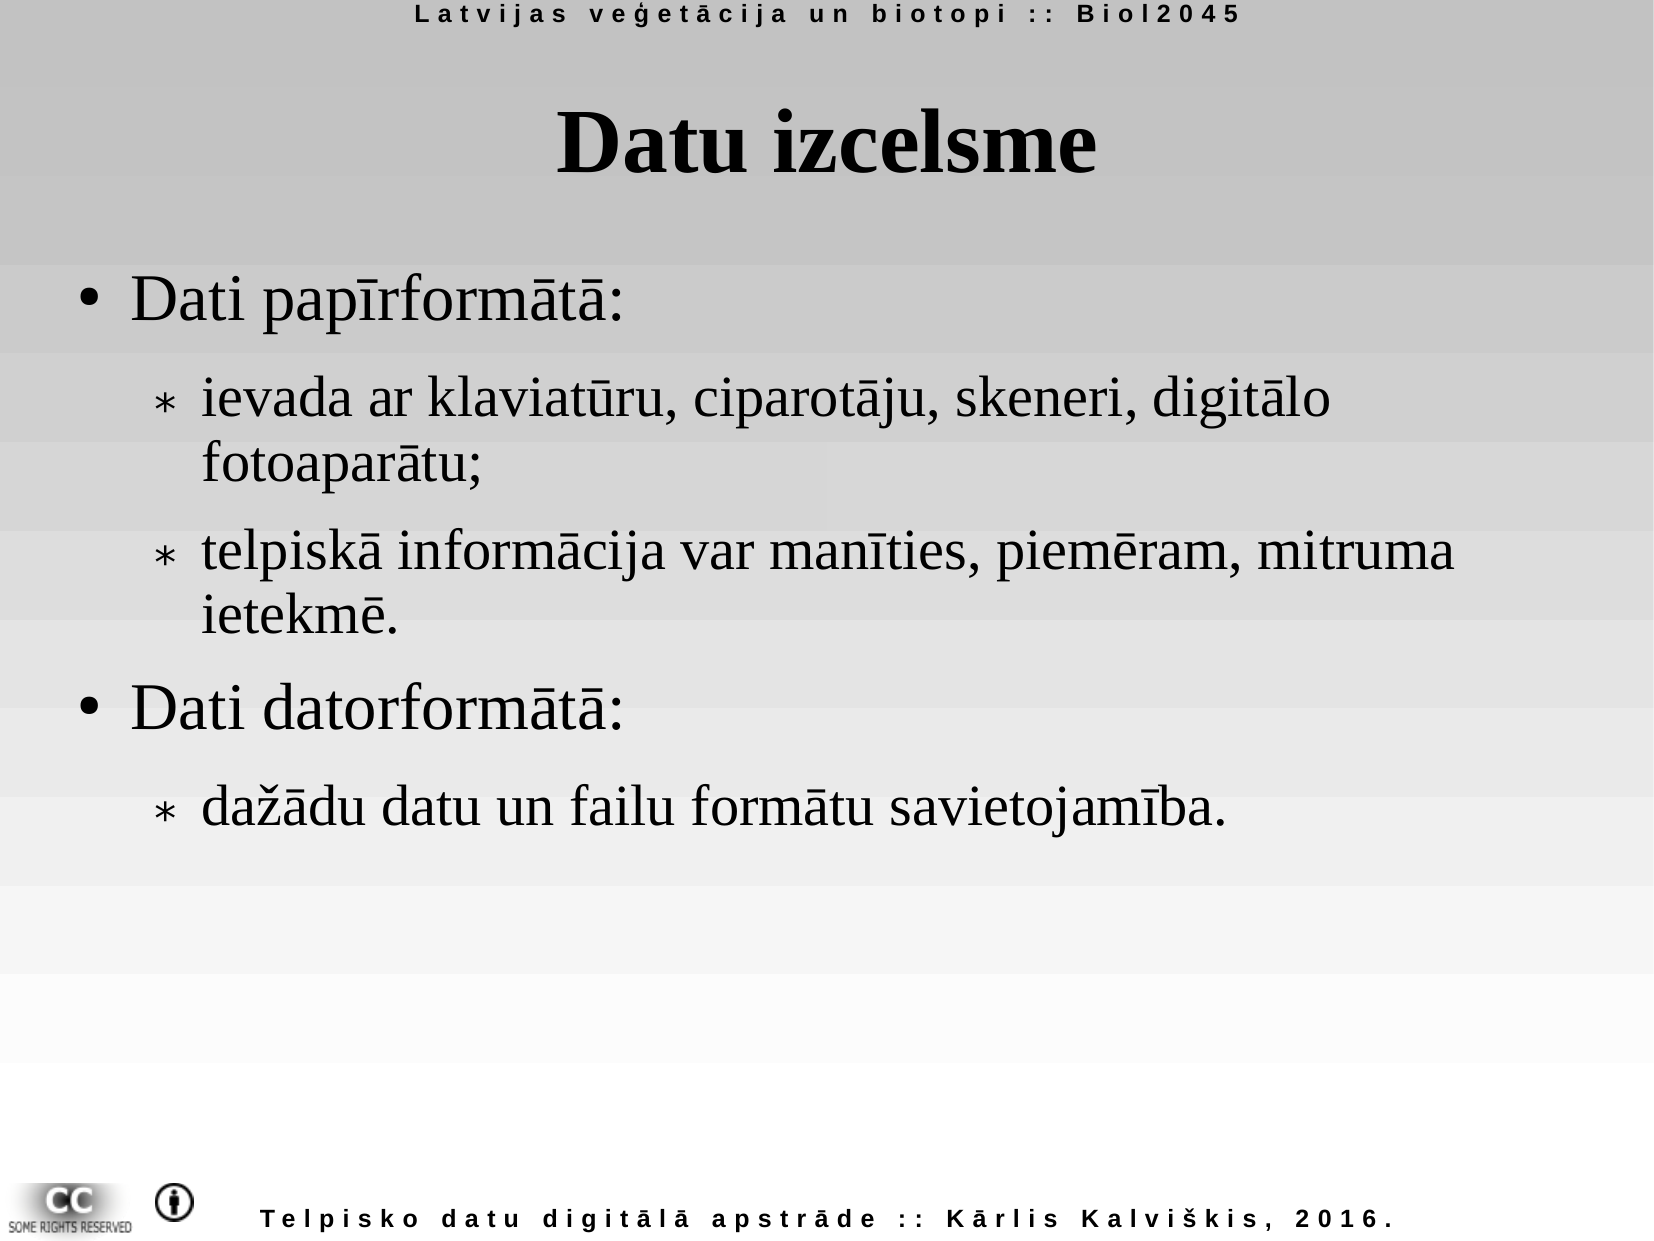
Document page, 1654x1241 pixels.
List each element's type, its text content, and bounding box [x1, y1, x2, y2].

title Datu izcelsme [59, 37, 1596, 246]
picture [0, 0, 1654, 1241]
list Dati papīrformātā: ievada ar klaviatūru, ciparotāju, skeneri, digitālo fotoaparātu; telpiskā informācija var manīties, piemēram, mitruma ietekmē. Dati datorformātā: dažādu datu un failu formātu savietojamība. [59, 261, 1596, 1175]
